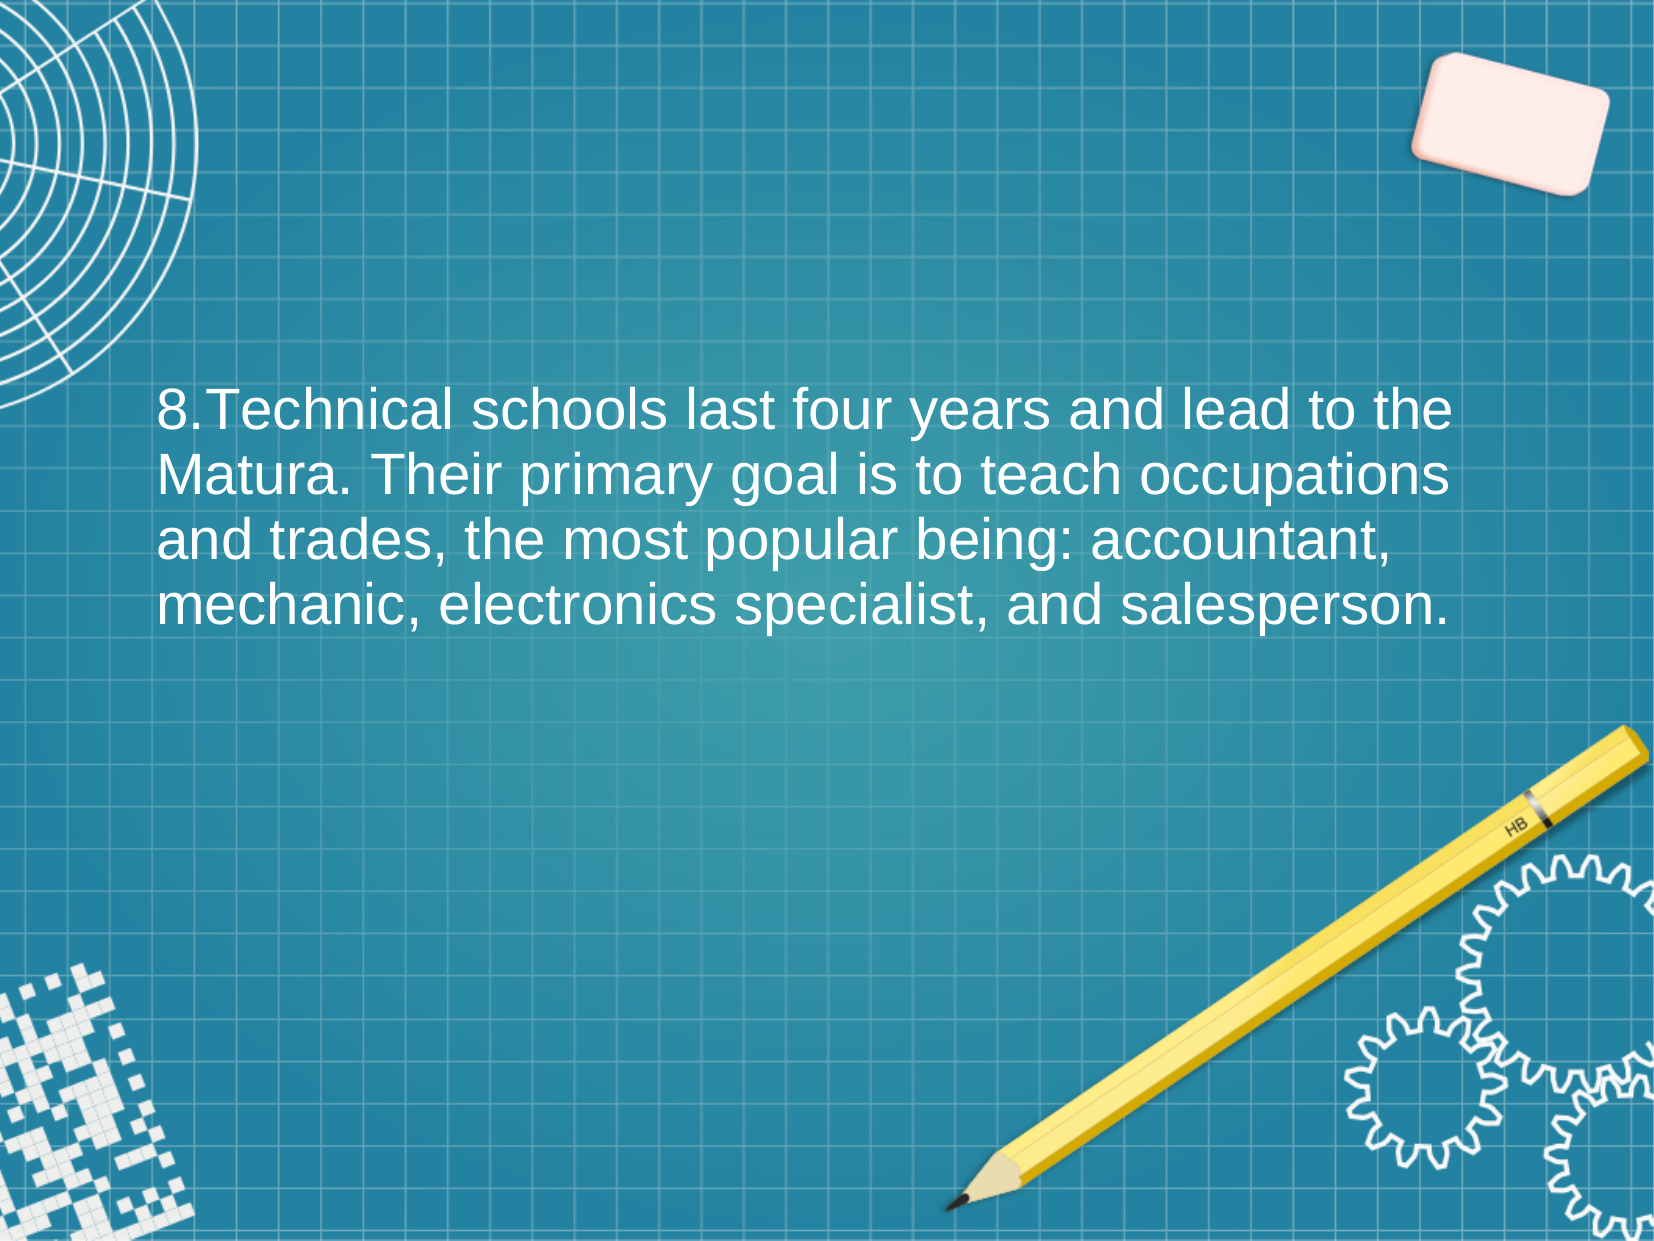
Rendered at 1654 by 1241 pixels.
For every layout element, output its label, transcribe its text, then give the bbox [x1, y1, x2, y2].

picture [0, 0, 1654, 1241]
text_box 8.Technical schools last four years and lead to the Matura. Their primary goal is to teach occupations and trades, the most popular being: accountant, mechanic, electronics specialist, and salesperson. [141, 366, 1512, 827]
